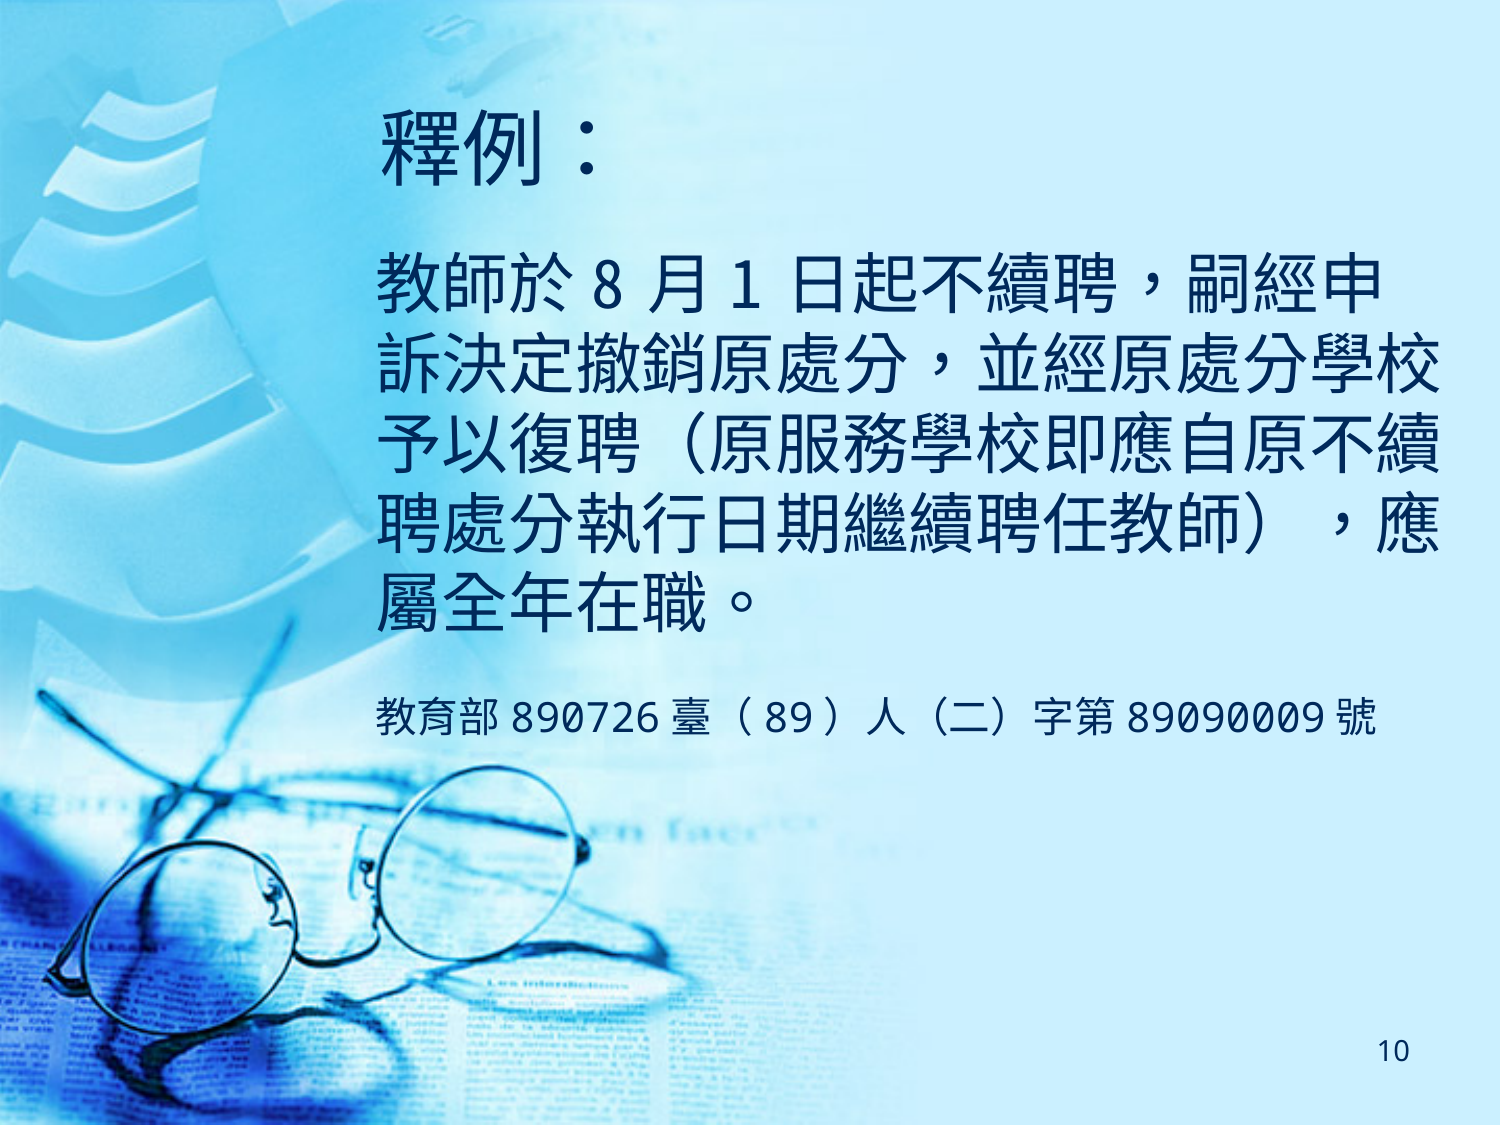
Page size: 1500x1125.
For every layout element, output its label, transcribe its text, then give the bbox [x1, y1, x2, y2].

picture [0, 0, 1500, 1125]
text_box 釋例： [326, 50, 683, 243]
text_box 教師於8月1日起不續聘，嗣經申訴決定撤銷原處分，並經原處分學校予以復聘（原服務學校即應自原不續聘處分執行日期繼續聘任教師），應屬全年在職。 教育部890726臺（89）人（二）字第89090009號 [360, 189, 1459, 804]
